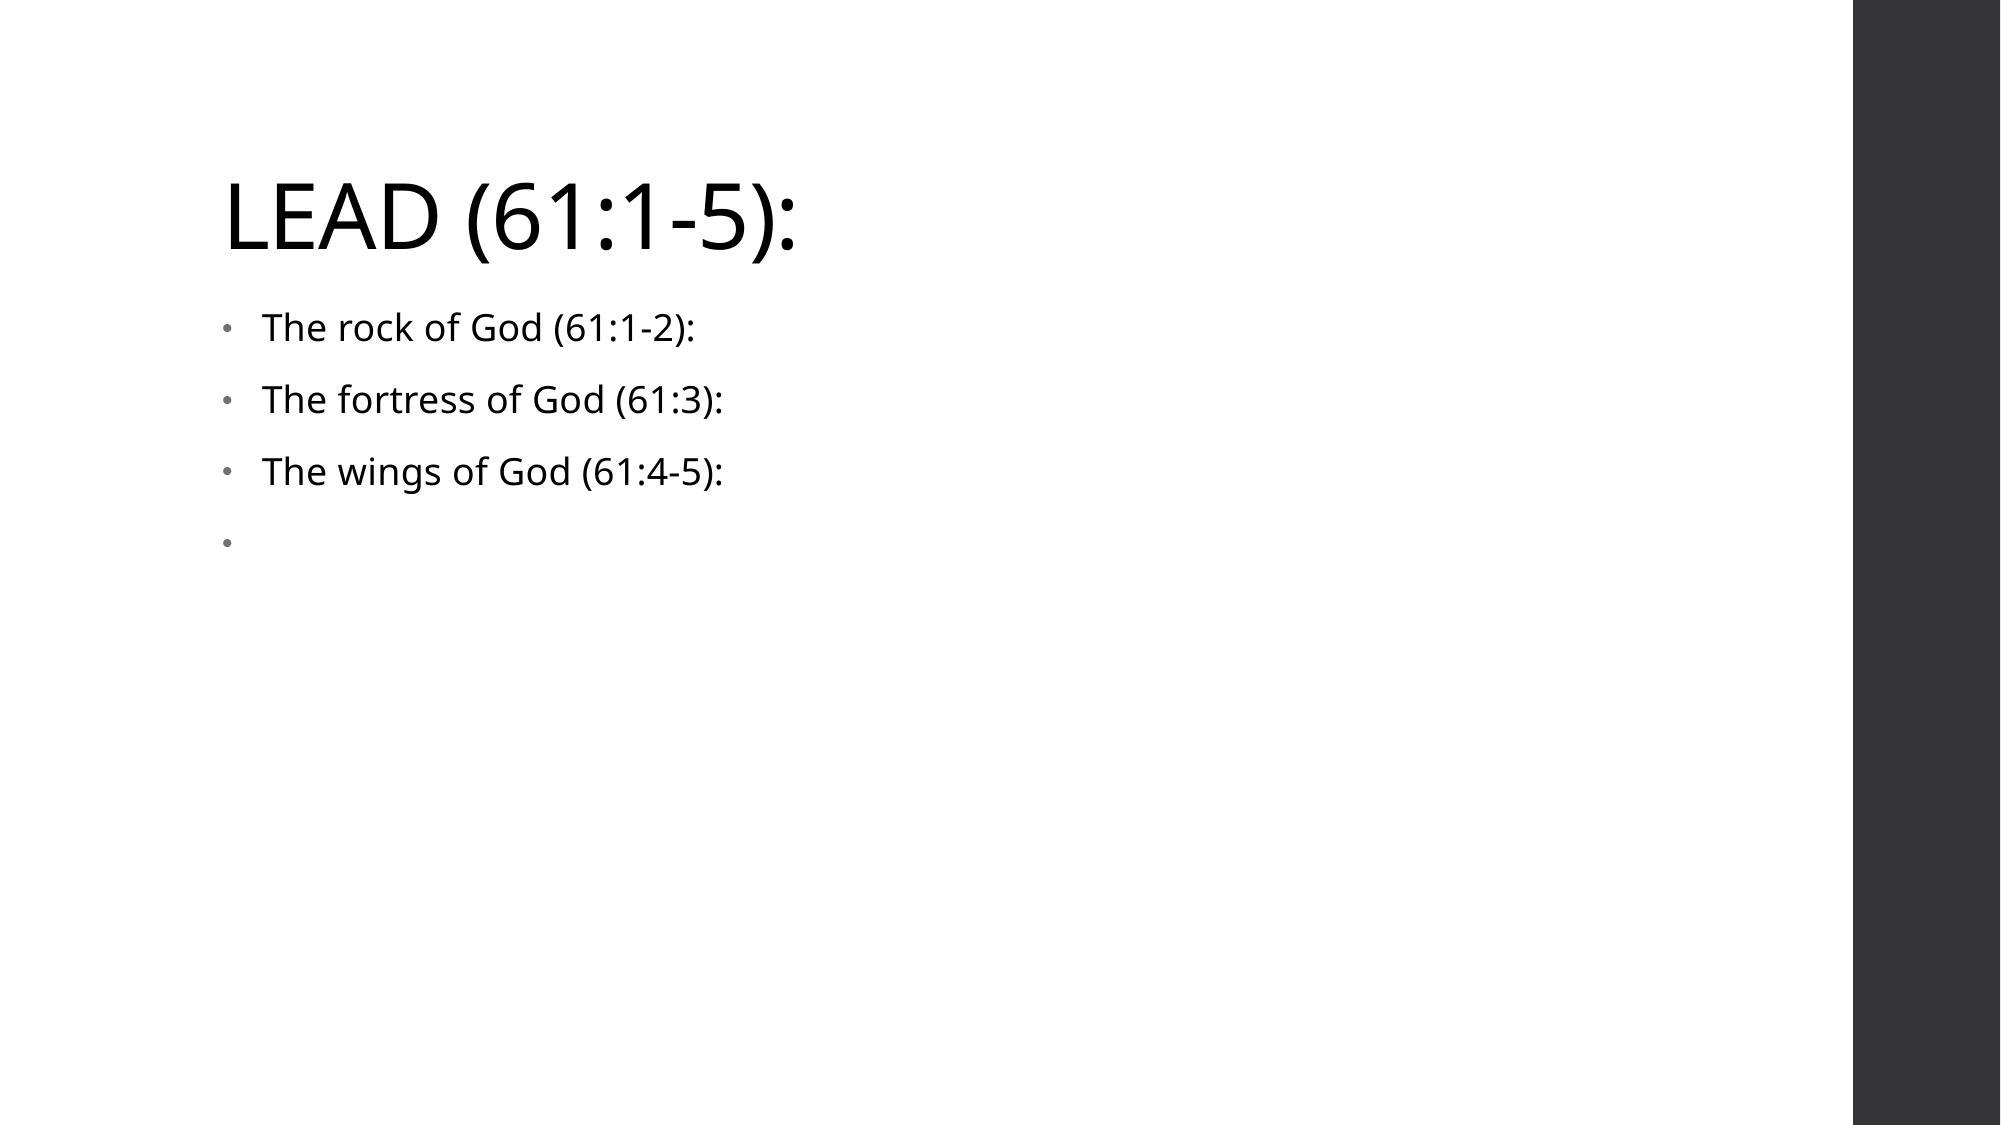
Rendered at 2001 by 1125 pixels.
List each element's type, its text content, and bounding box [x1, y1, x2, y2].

title LEAD (61:1-5): [206, 60, 1797, 278]
list The rock of God (61:1-2): The fortress of God (61:3): The wings of God (61:4-5): [206, 299, 1617, 1014]
